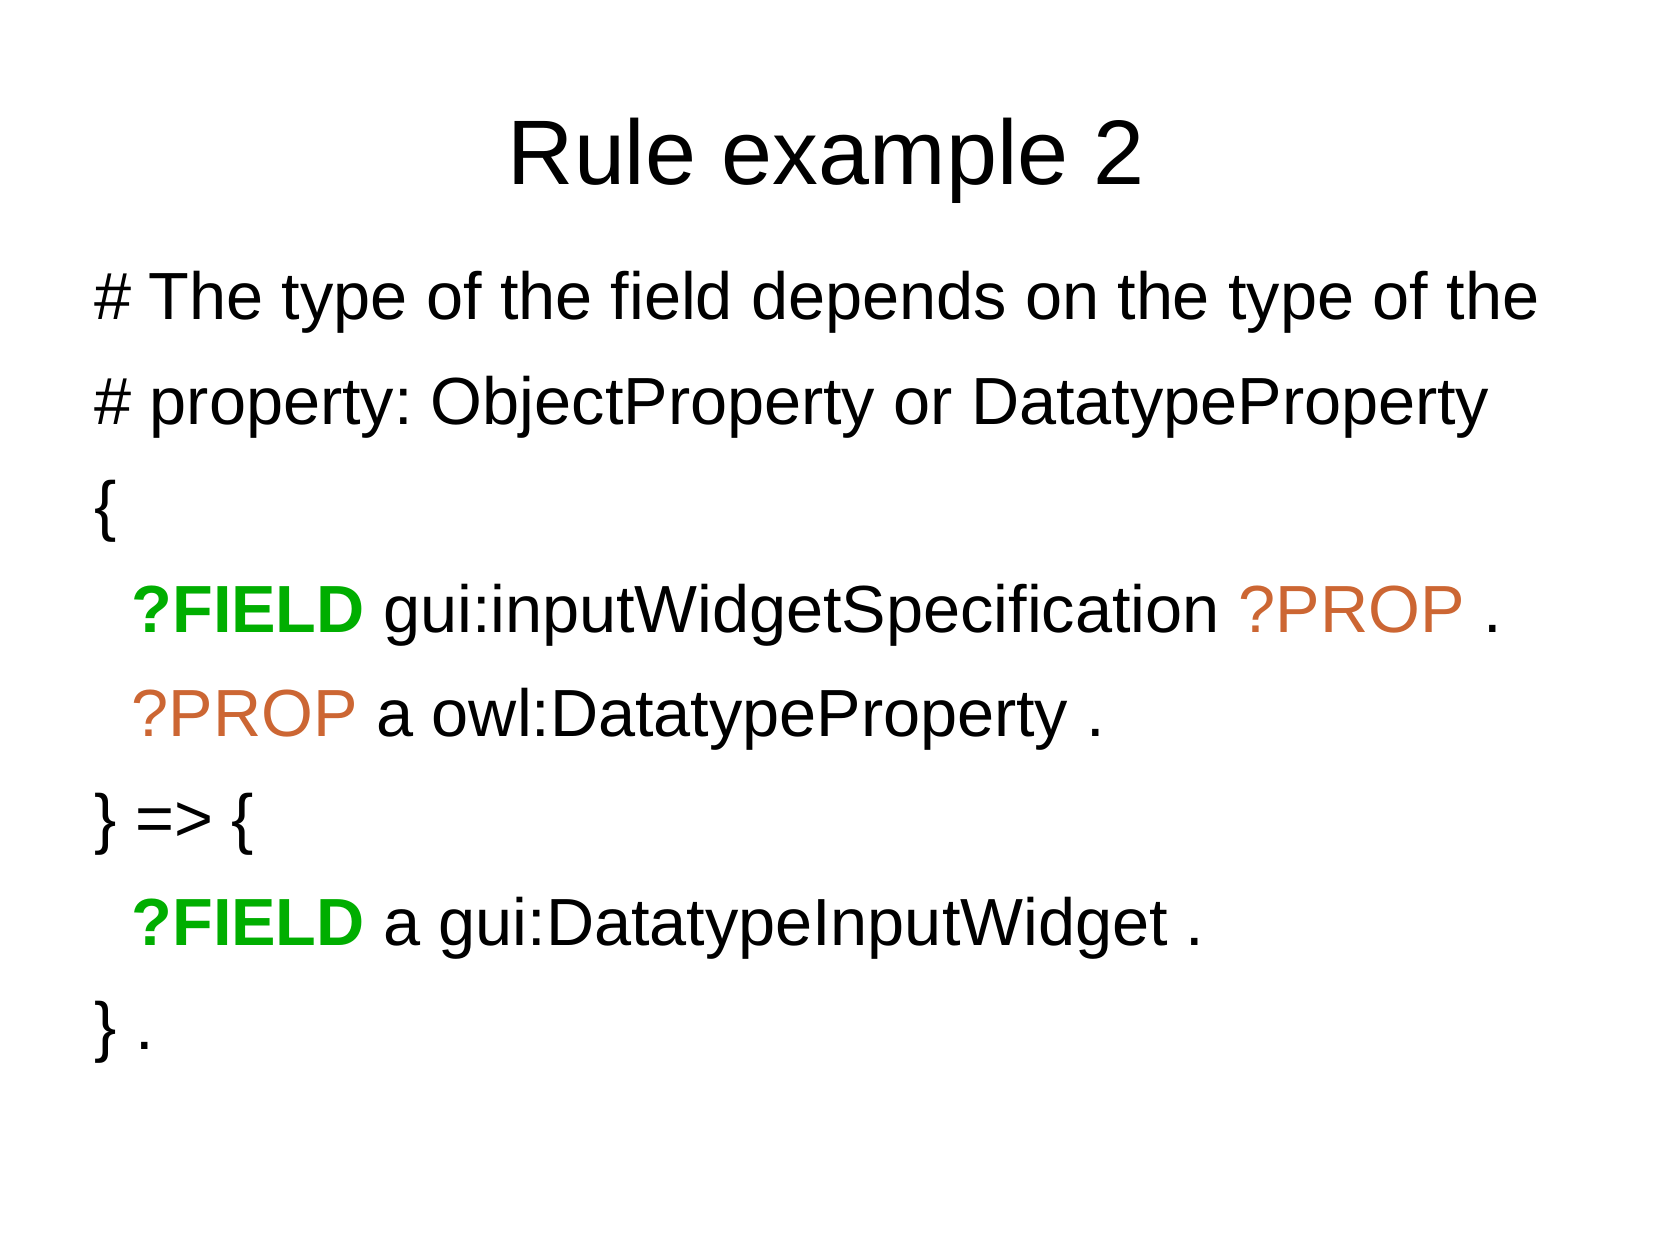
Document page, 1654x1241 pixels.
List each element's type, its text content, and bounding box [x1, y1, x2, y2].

list # The type of the field depends on the type of the # property: ObjectProperty or DatatypeProperty { ?FIELD gui:inputWidgetSpecification ?PROP . ?PROP a owl:DatatypeProperty . } => { ?FIELD a gui:DatatypeInputWidget . } . [76, 259, 1565, 1065]
title Rule example 2 [82, 49, 1571, 257]
